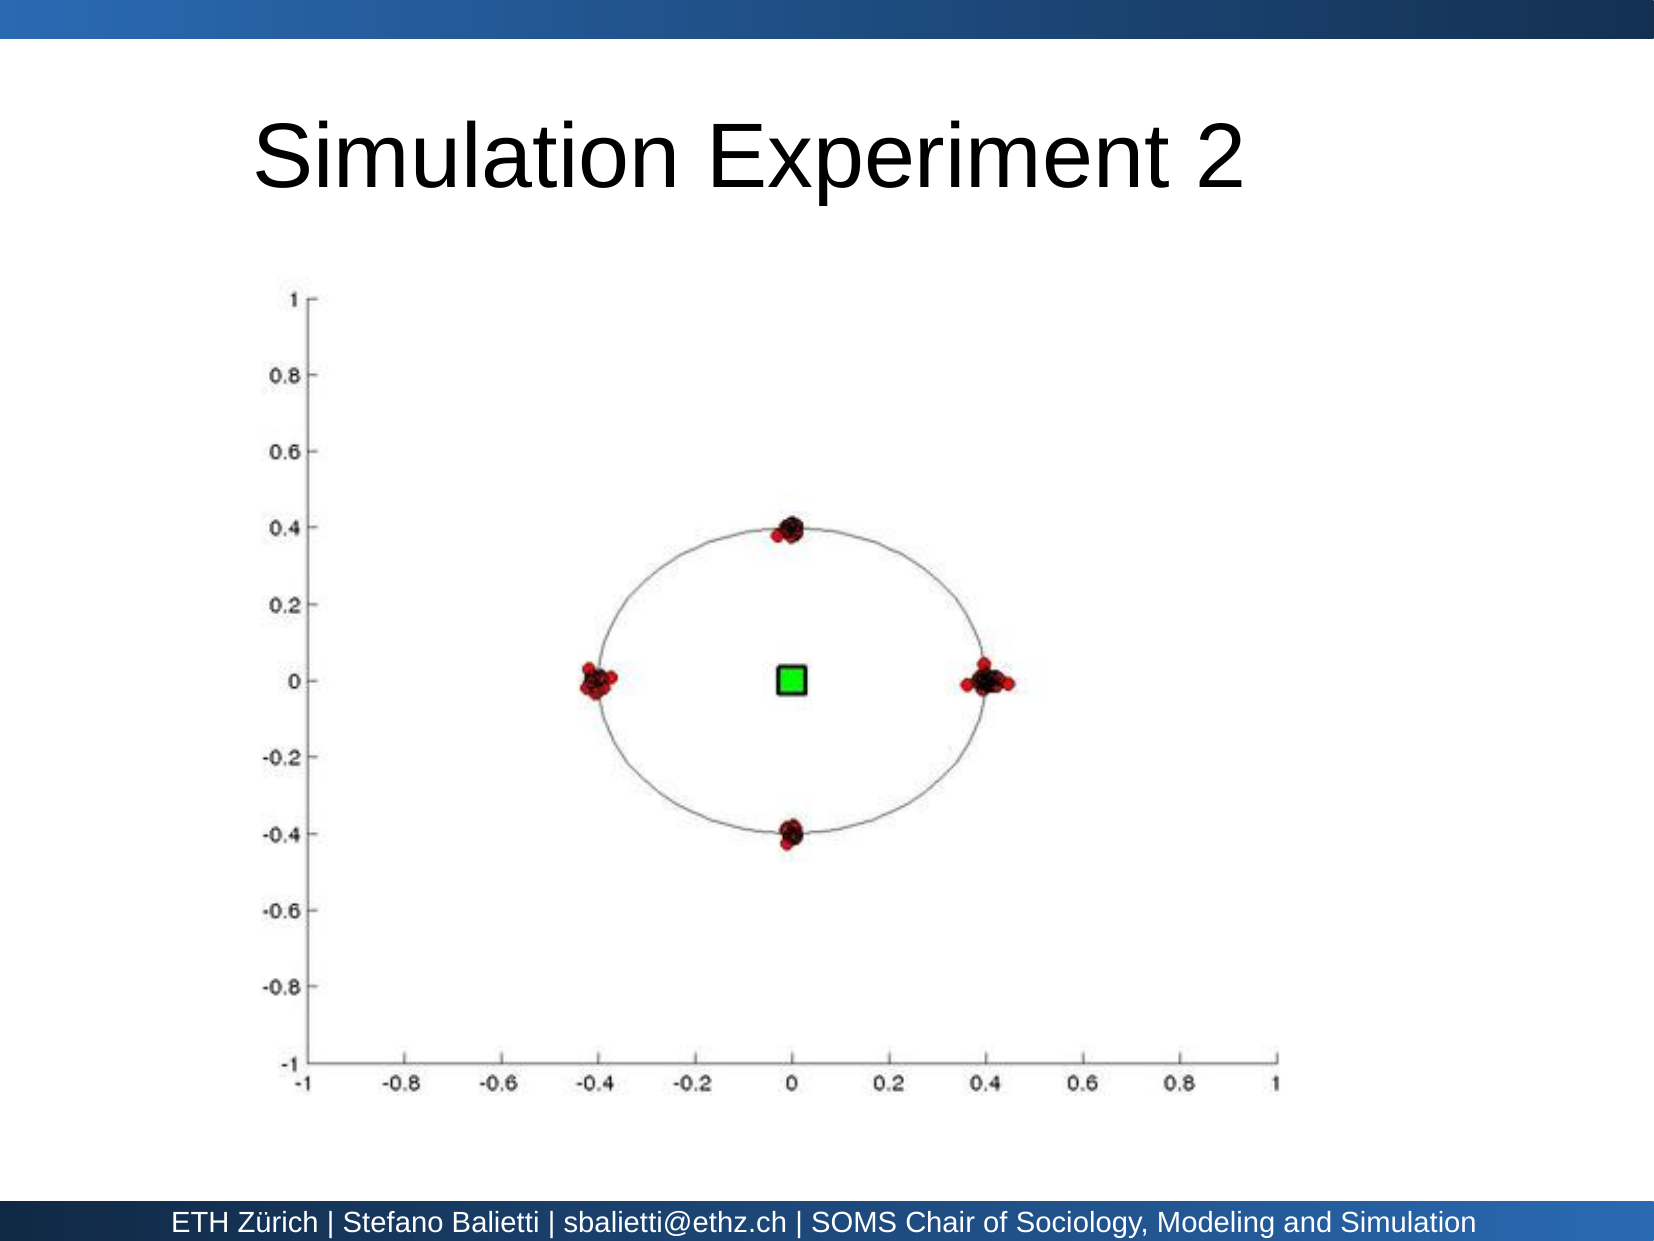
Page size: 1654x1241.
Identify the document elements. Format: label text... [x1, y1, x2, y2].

title Simulation Experiment 2 [0, 105, 1501, 208]
picture [145, 228, 1396, 1167]
